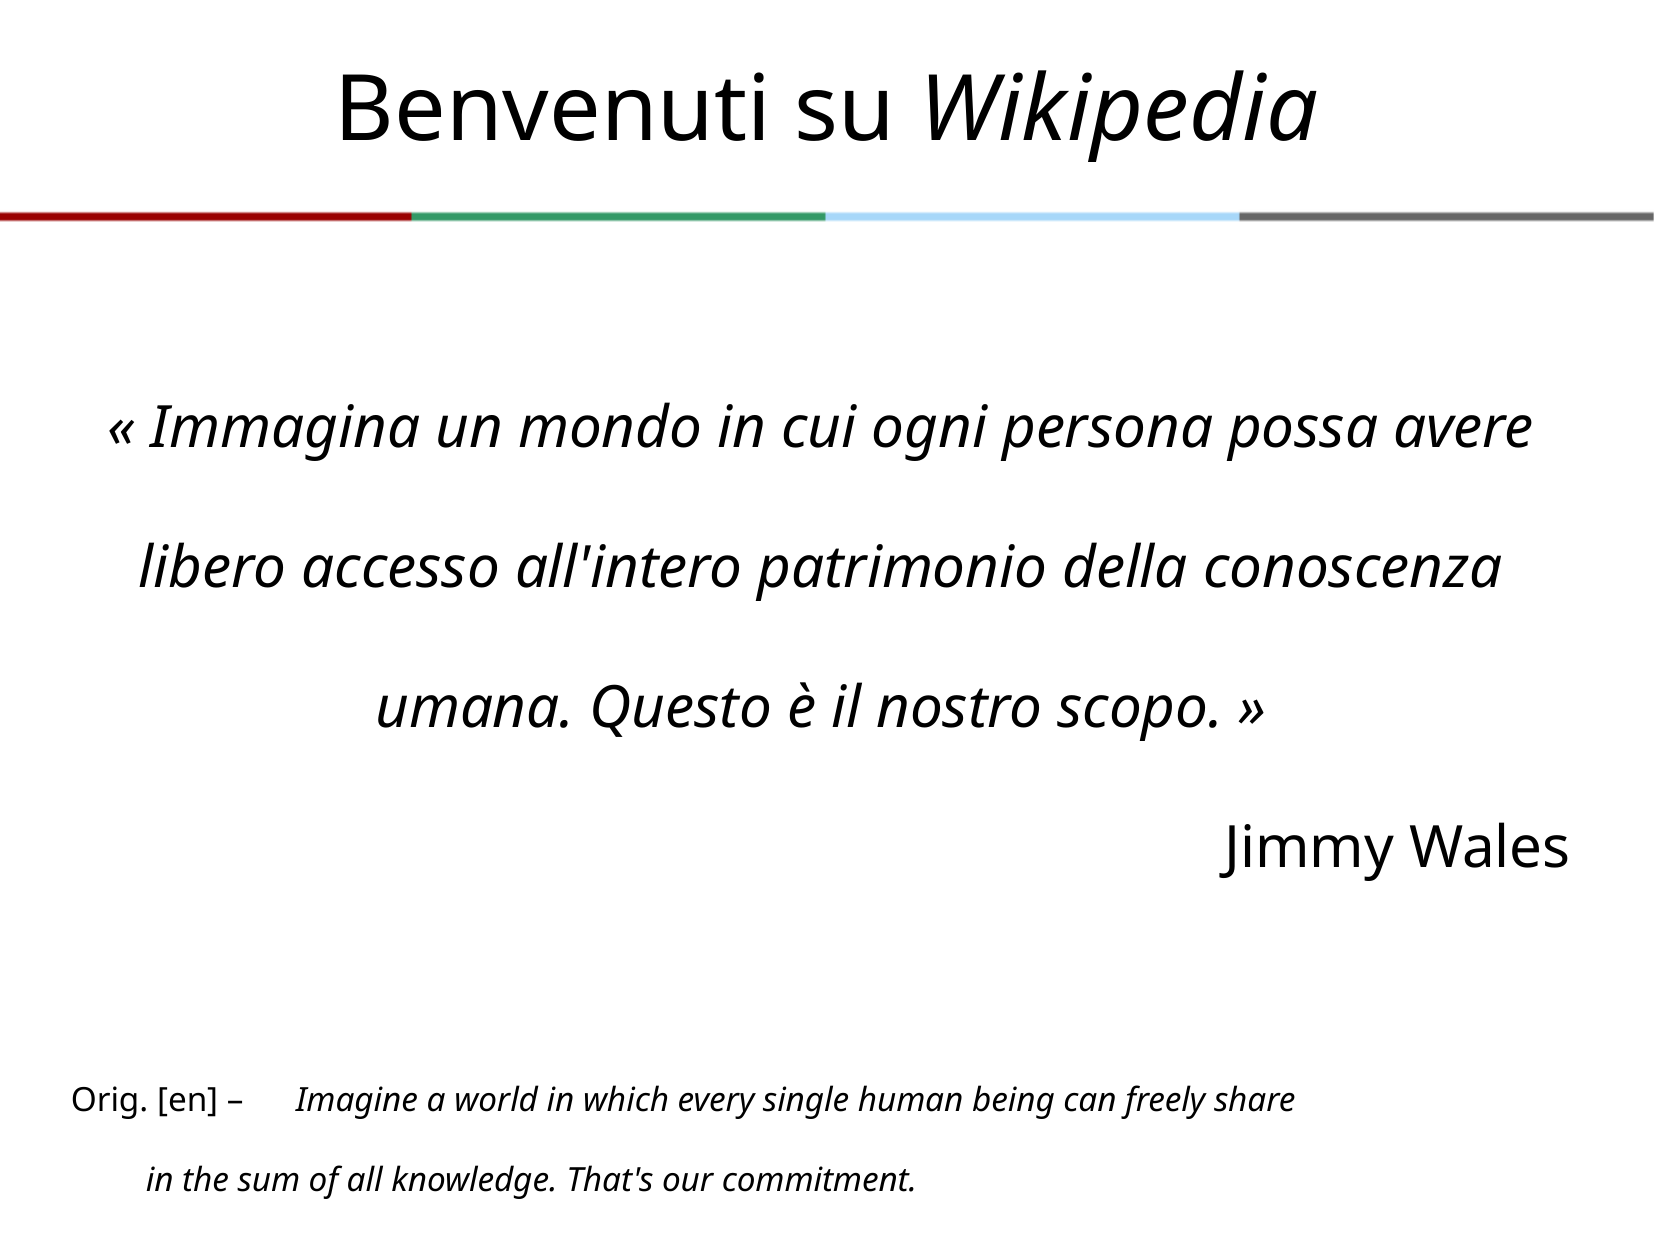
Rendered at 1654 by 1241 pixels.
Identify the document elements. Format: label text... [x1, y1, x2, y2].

text_box « Immagina un mondo in cui ogni persona possa avere libero accesso all'intero patrimonio della conoscenza umana. Questo è il nostro scopo. » Jimmy Wales Orig. [en] – Imagine a world in which every single human being can freely share in the sum of all knowledge. That's our commitment. [70, 318, 1583, 1170]
picture [0, 200, 1654, 235]
text_box Benvenuti su Wikipedia [82, 0, 1571, 200]
